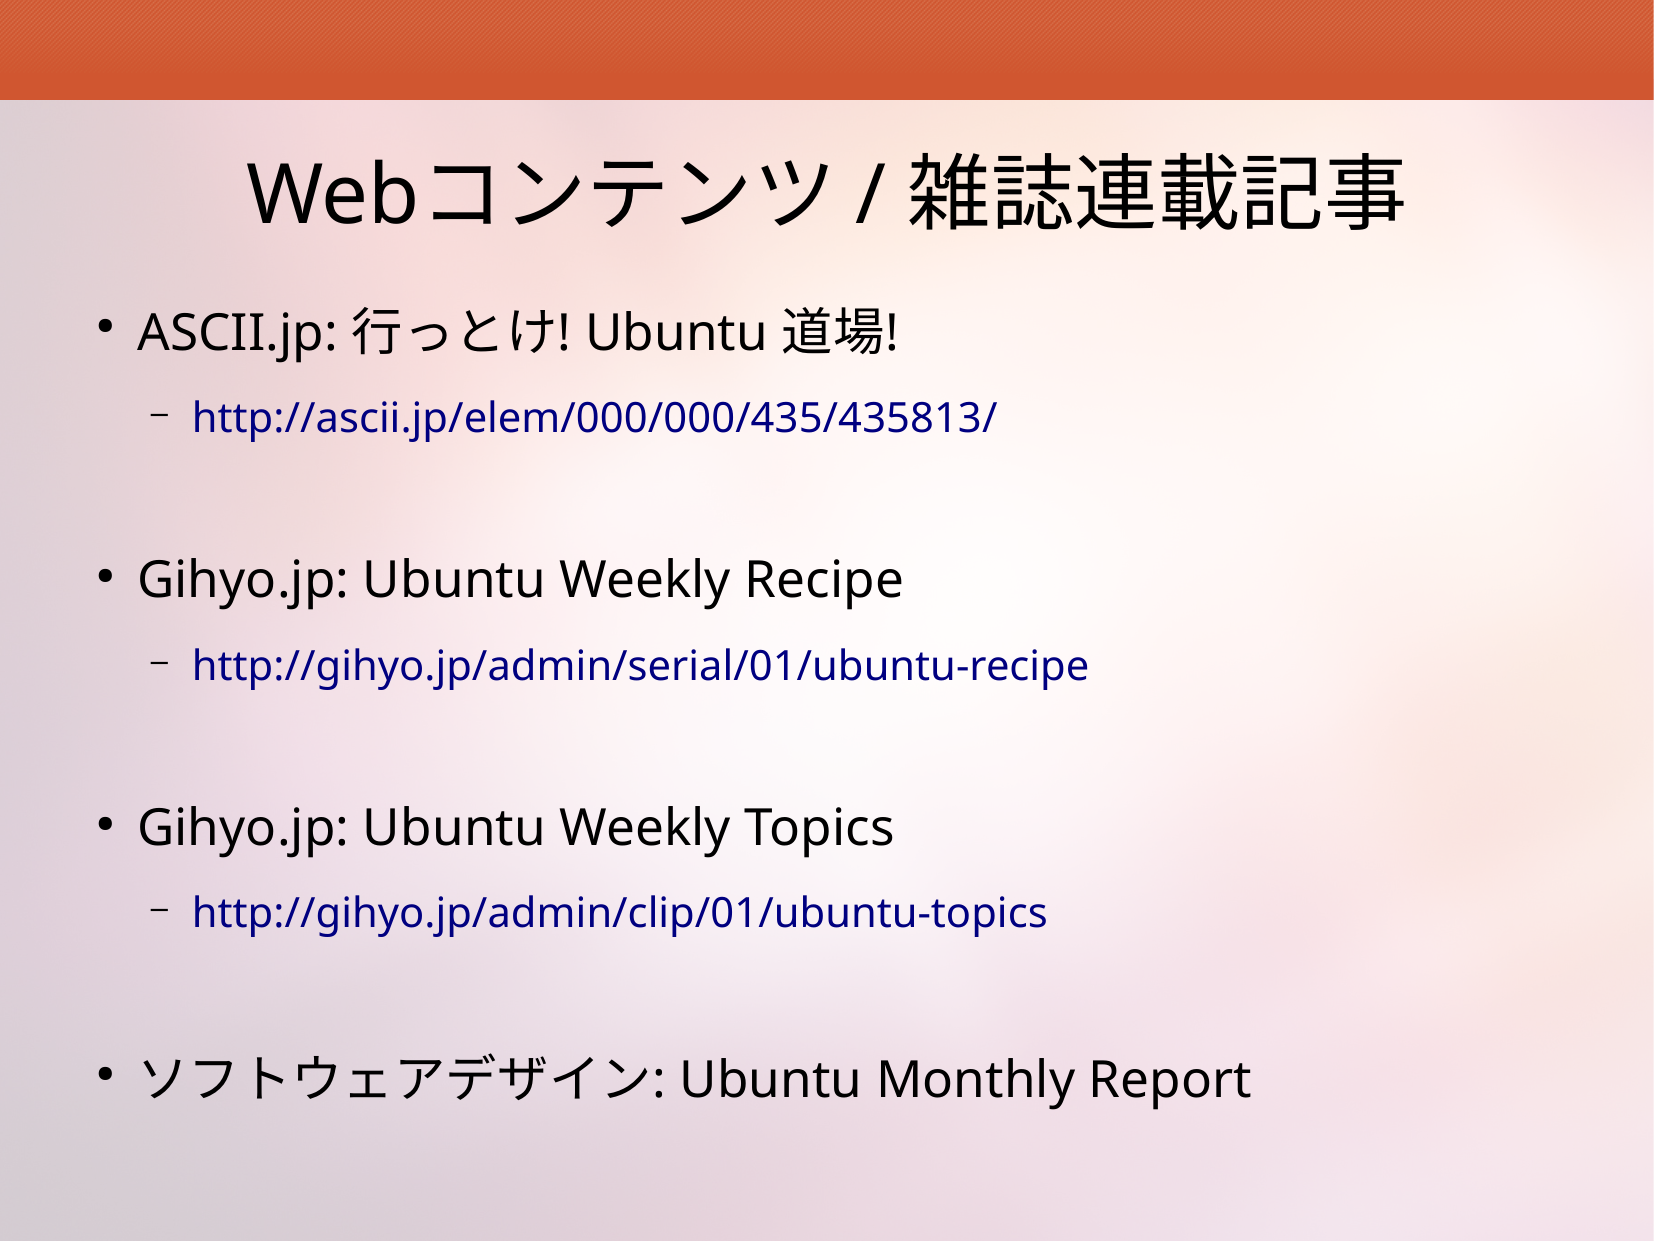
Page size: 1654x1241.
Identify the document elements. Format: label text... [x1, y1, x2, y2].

title Webコンテンツ / 雑誌連載記事 [82, 118, 1571, 257]
list ASCII.jp: 行っとけ! Ubuntu 道場! http://ascii.jp/elem/000/000/435/435813/ Gihyo.jp: Ubuntu Weekly Recipe http://gihyo.jp/admin/serial/01/ubuntu-recipe Gihyo.jp: Ubuntu Weekly Topics http://gihyo.jp/admin/clip/01/ubuntu-topics ソフトウェアデザイン: Ubuntu Monthly Report [82, 290, 1538, 1123]
picture [0, 0, 1654, 1241]
